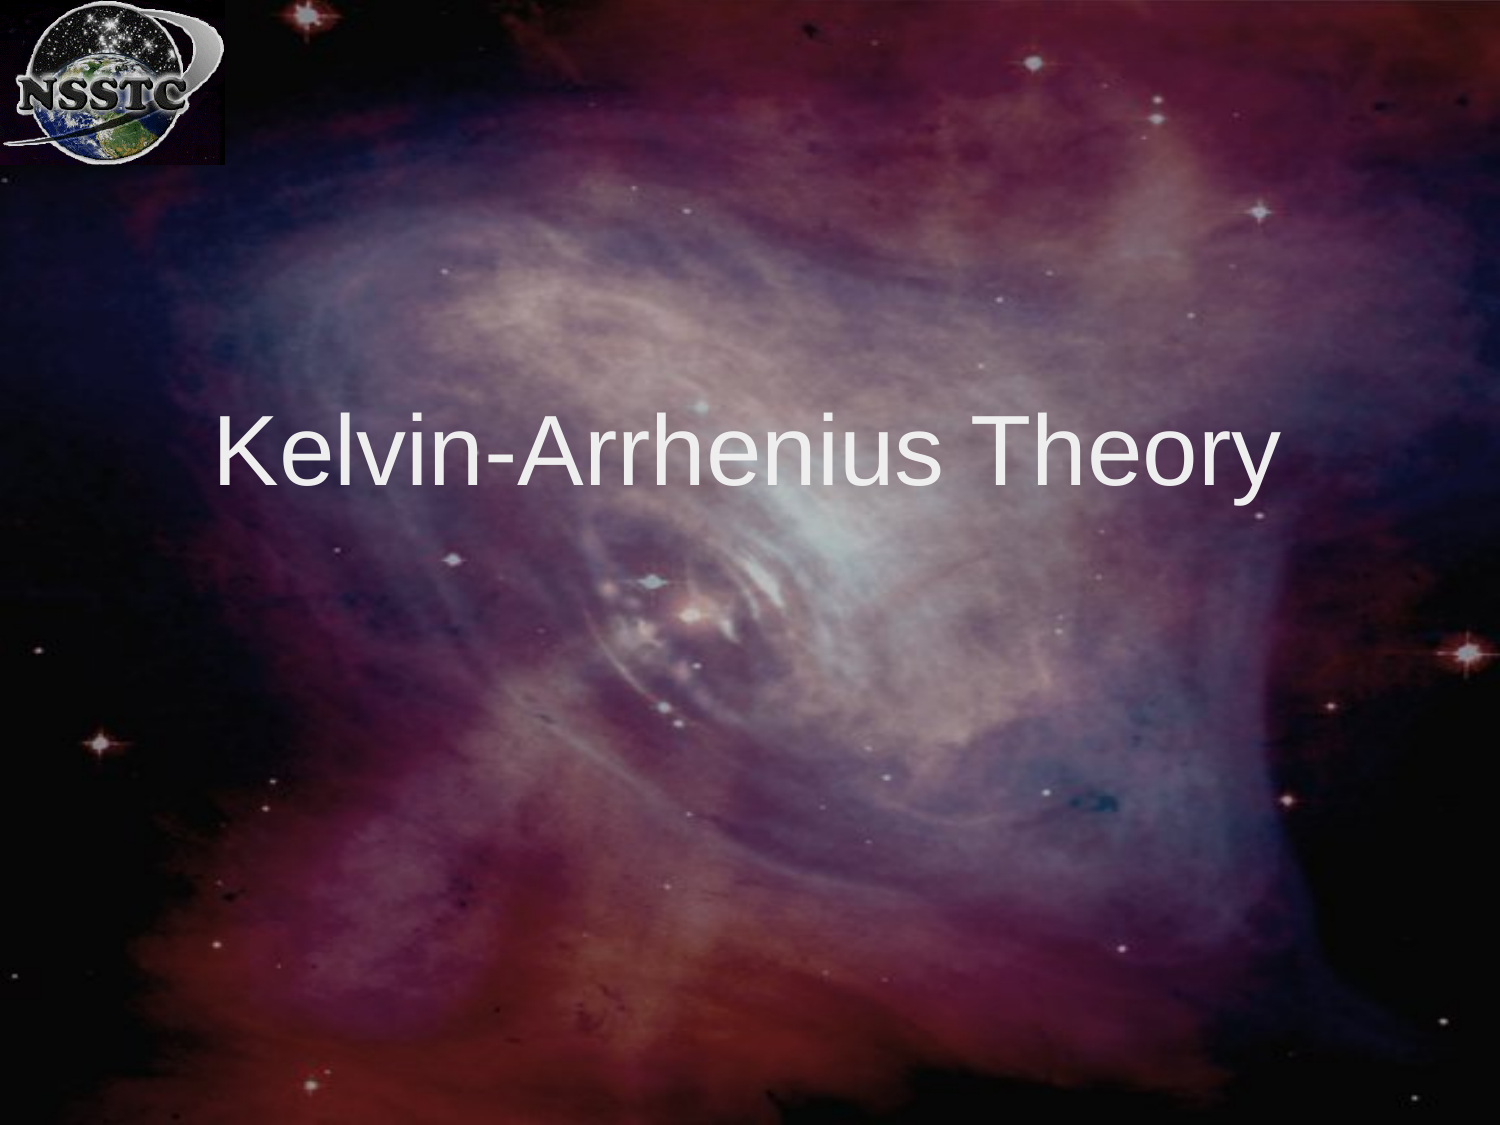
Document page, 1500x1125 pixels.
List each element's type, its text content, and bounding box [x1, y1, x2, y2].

picture [0, 0, 1500, 1125]
subtitle Kelvin-Arrhenius Theory [112, 0, 1383, 909]
